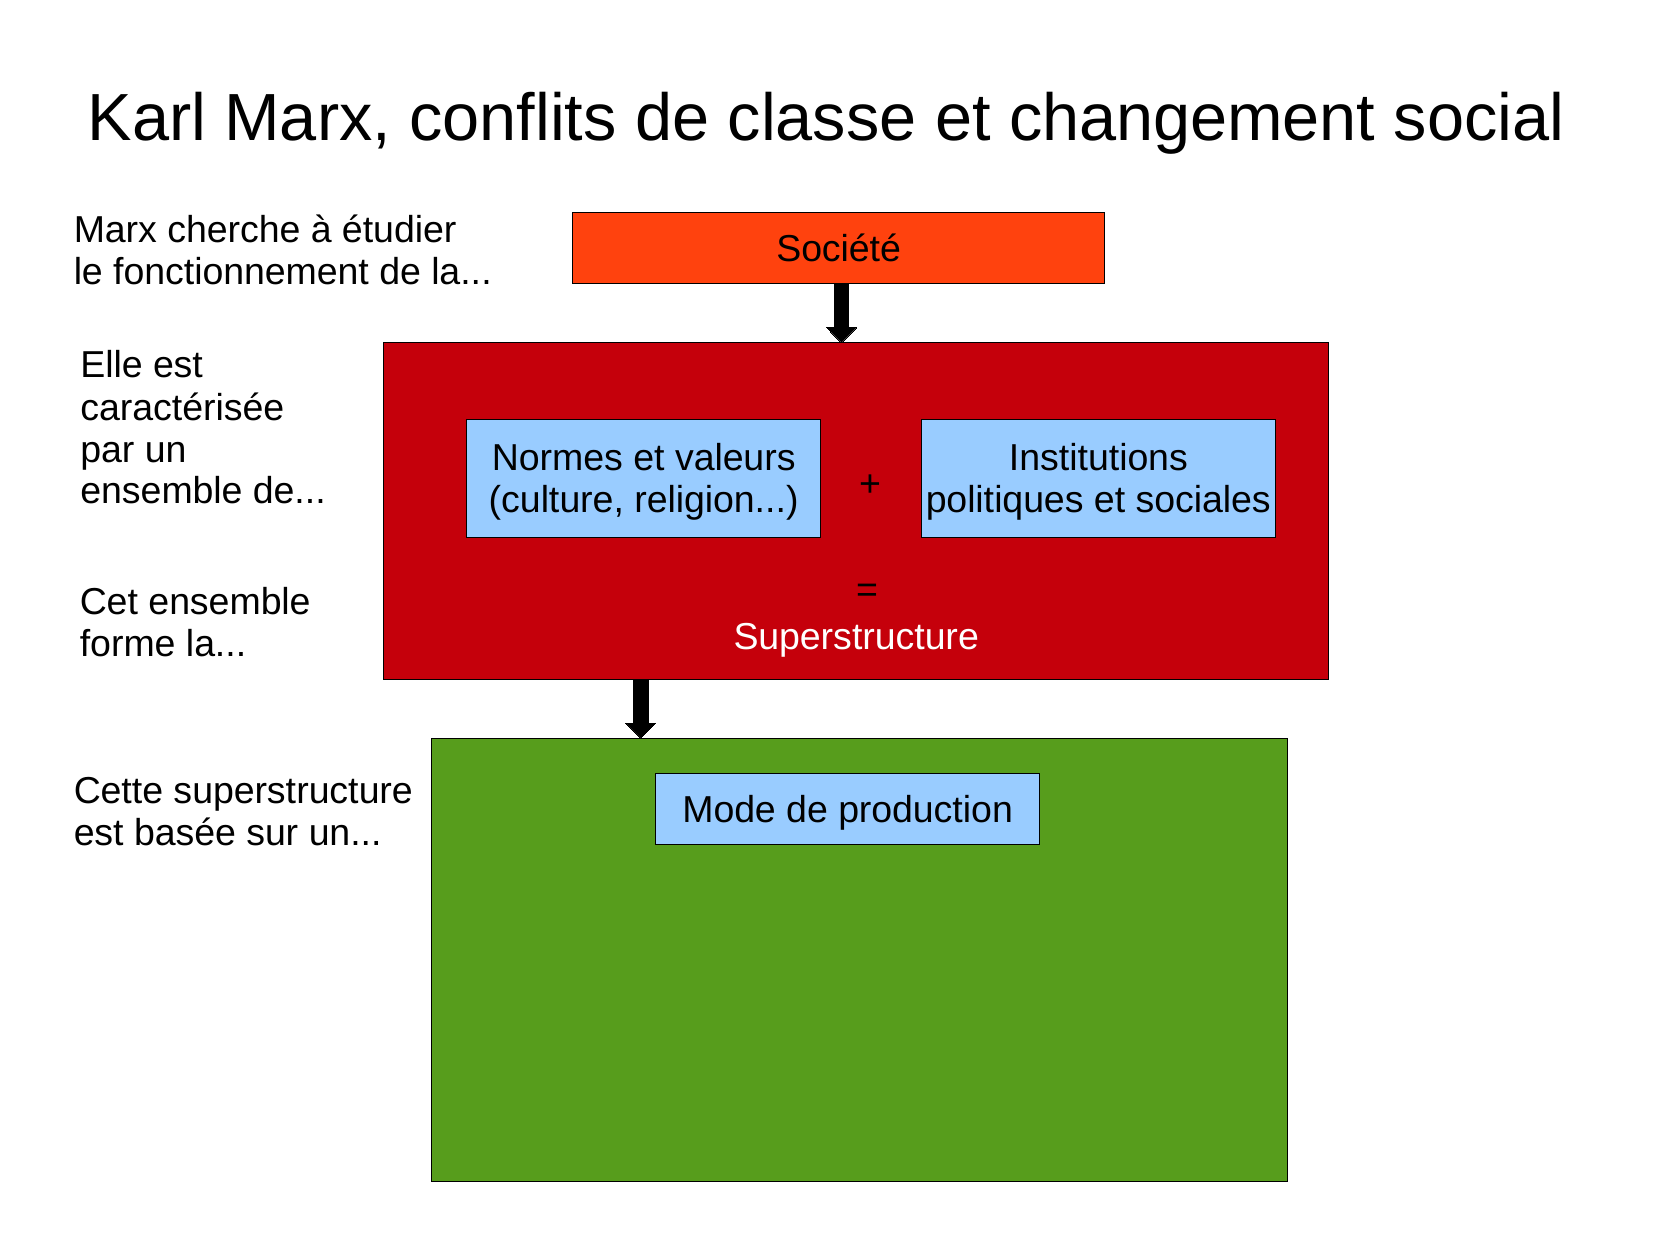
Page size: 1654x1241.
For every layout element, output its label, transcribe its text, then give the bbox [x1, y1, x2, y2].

text_box Marx cherche à étudier le fonctionnement de la... [59, 200, 519, 438]
text_box + [844, 454, 897, 512]
text_box Mode de production [655, 773, 1040, 845]
text_box Institutions politiques et sociales [921, 419, 1276, 538]
text_box Superstructure [383, 342, 1329, 680]
text_box Elle est caractérisée par un ensemble de... [65, 336, 342, 520]
text_box Normes et valeurs (culture, religion...) [466, 419, 821, 538]
text_box Cette superstructure est basée sur un... [59, 761, 429, 861]
text_box Société [572, 212, 1105, 284]
text_box Cet ensemble forme la... [64, 572, 360, 672]
text_box [431, 679, 1288, 1182]
title Karl Marx, conflits de classe et changement social [82, 56, 1571, 178]
text_box = [841, 561, 893, 618]
text_box [826, 283, 857, 343]
